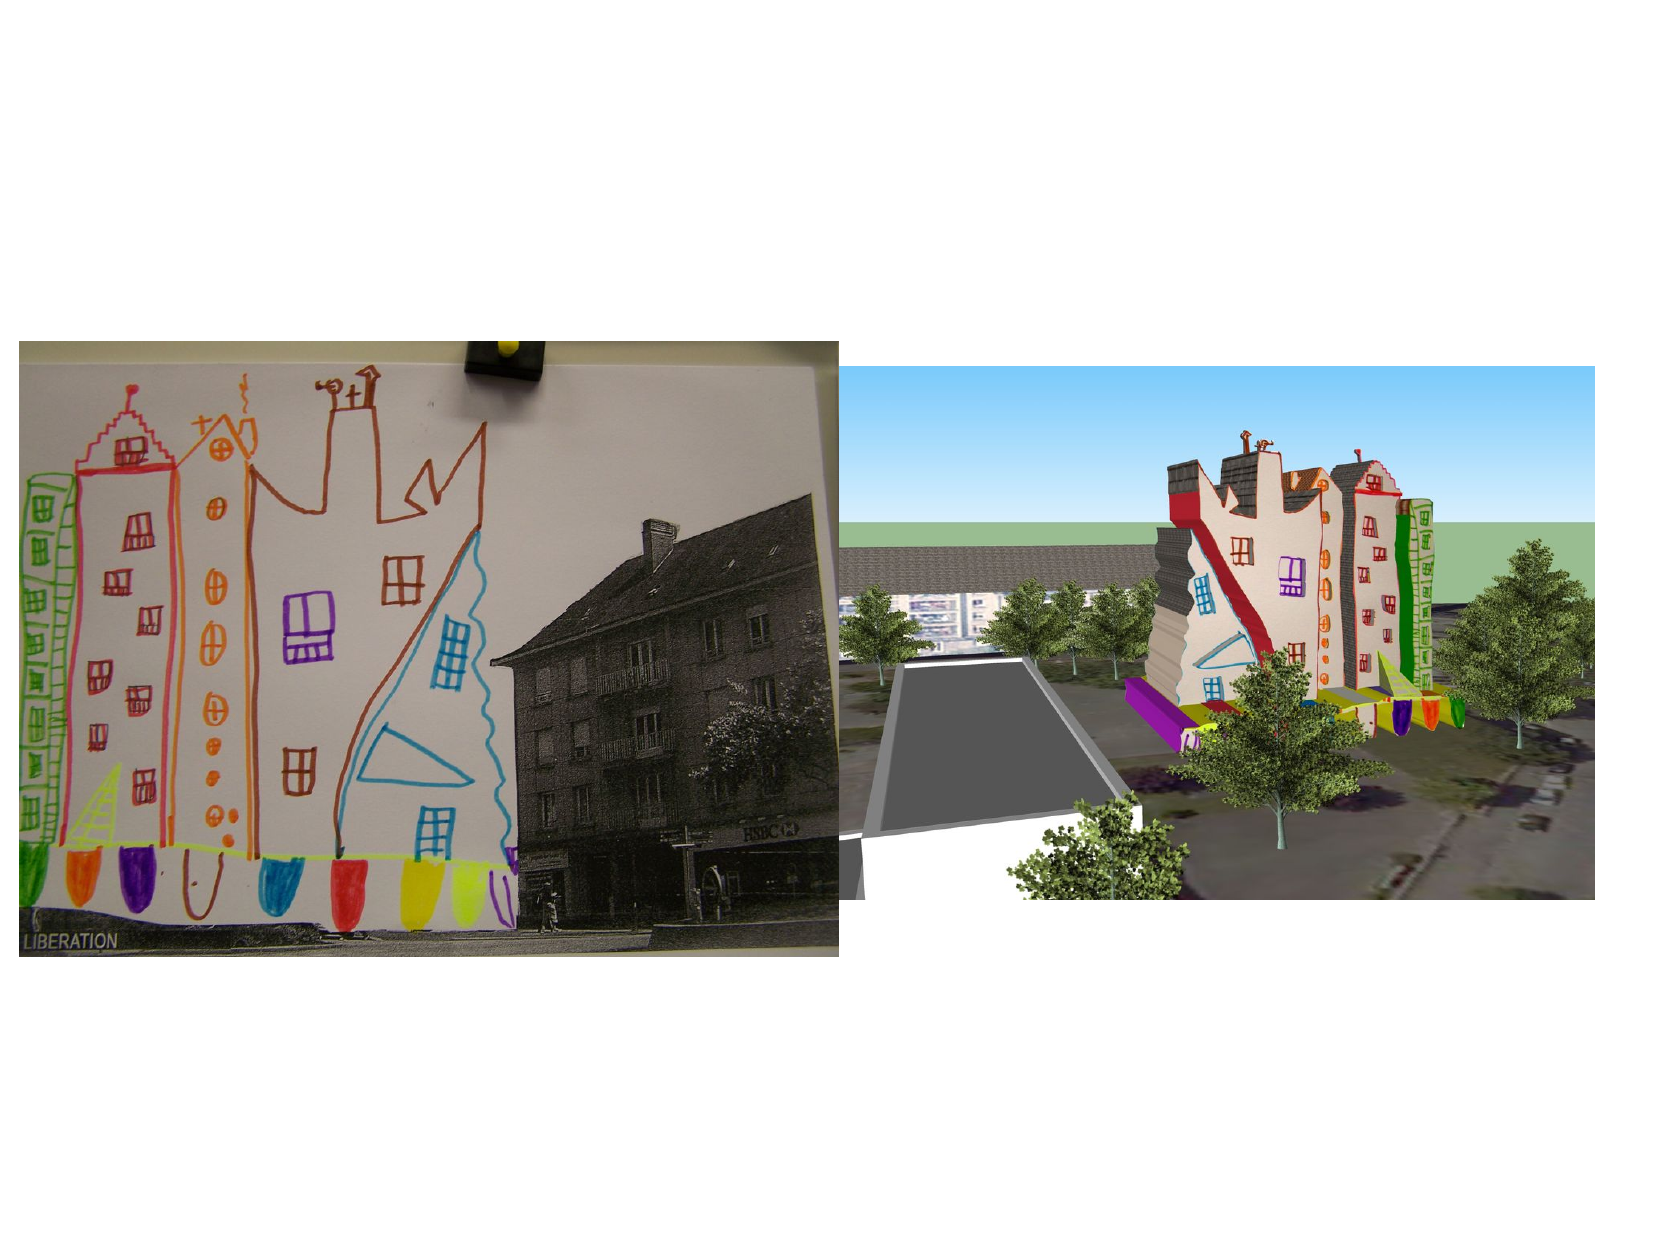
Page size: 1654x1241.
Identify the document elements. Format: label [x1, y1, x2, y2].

picture [19, 341, 1595, 957]
